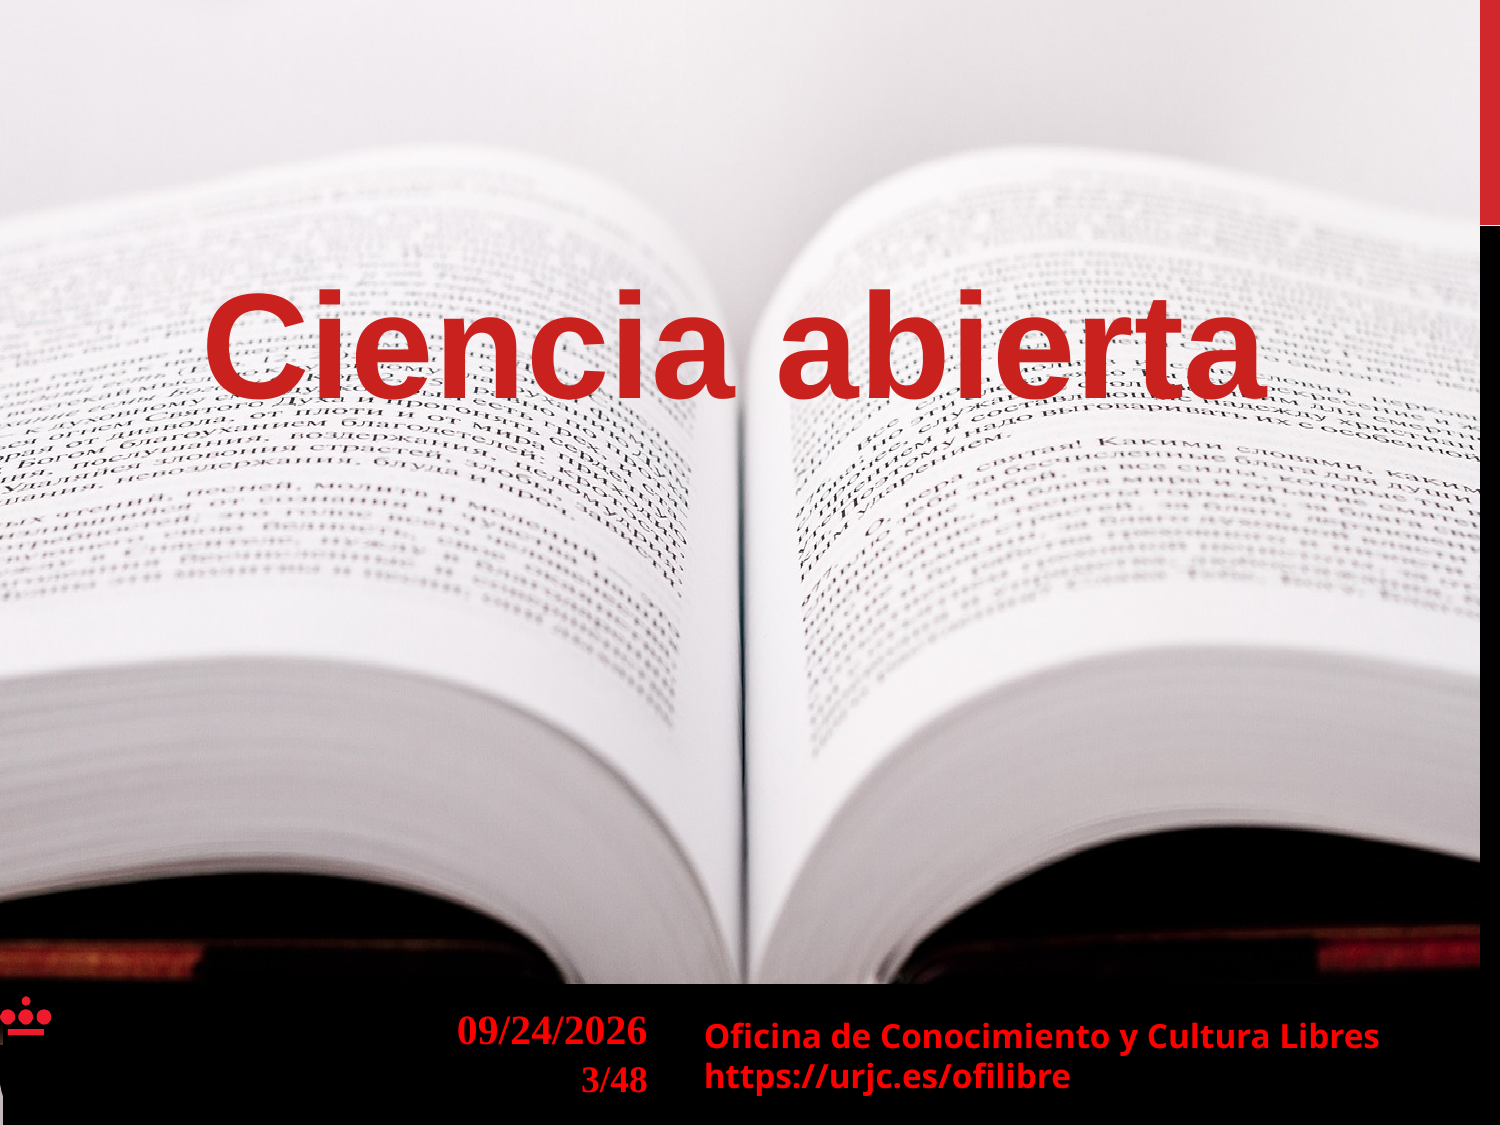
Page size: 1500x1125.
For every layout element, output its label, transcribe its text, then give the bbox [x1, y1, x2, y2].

text_box Ciencia abierta [120, 254, 1351, 605]
title [75, 285, 1425, 661]
picture [0, 0, 1500, 1014]
